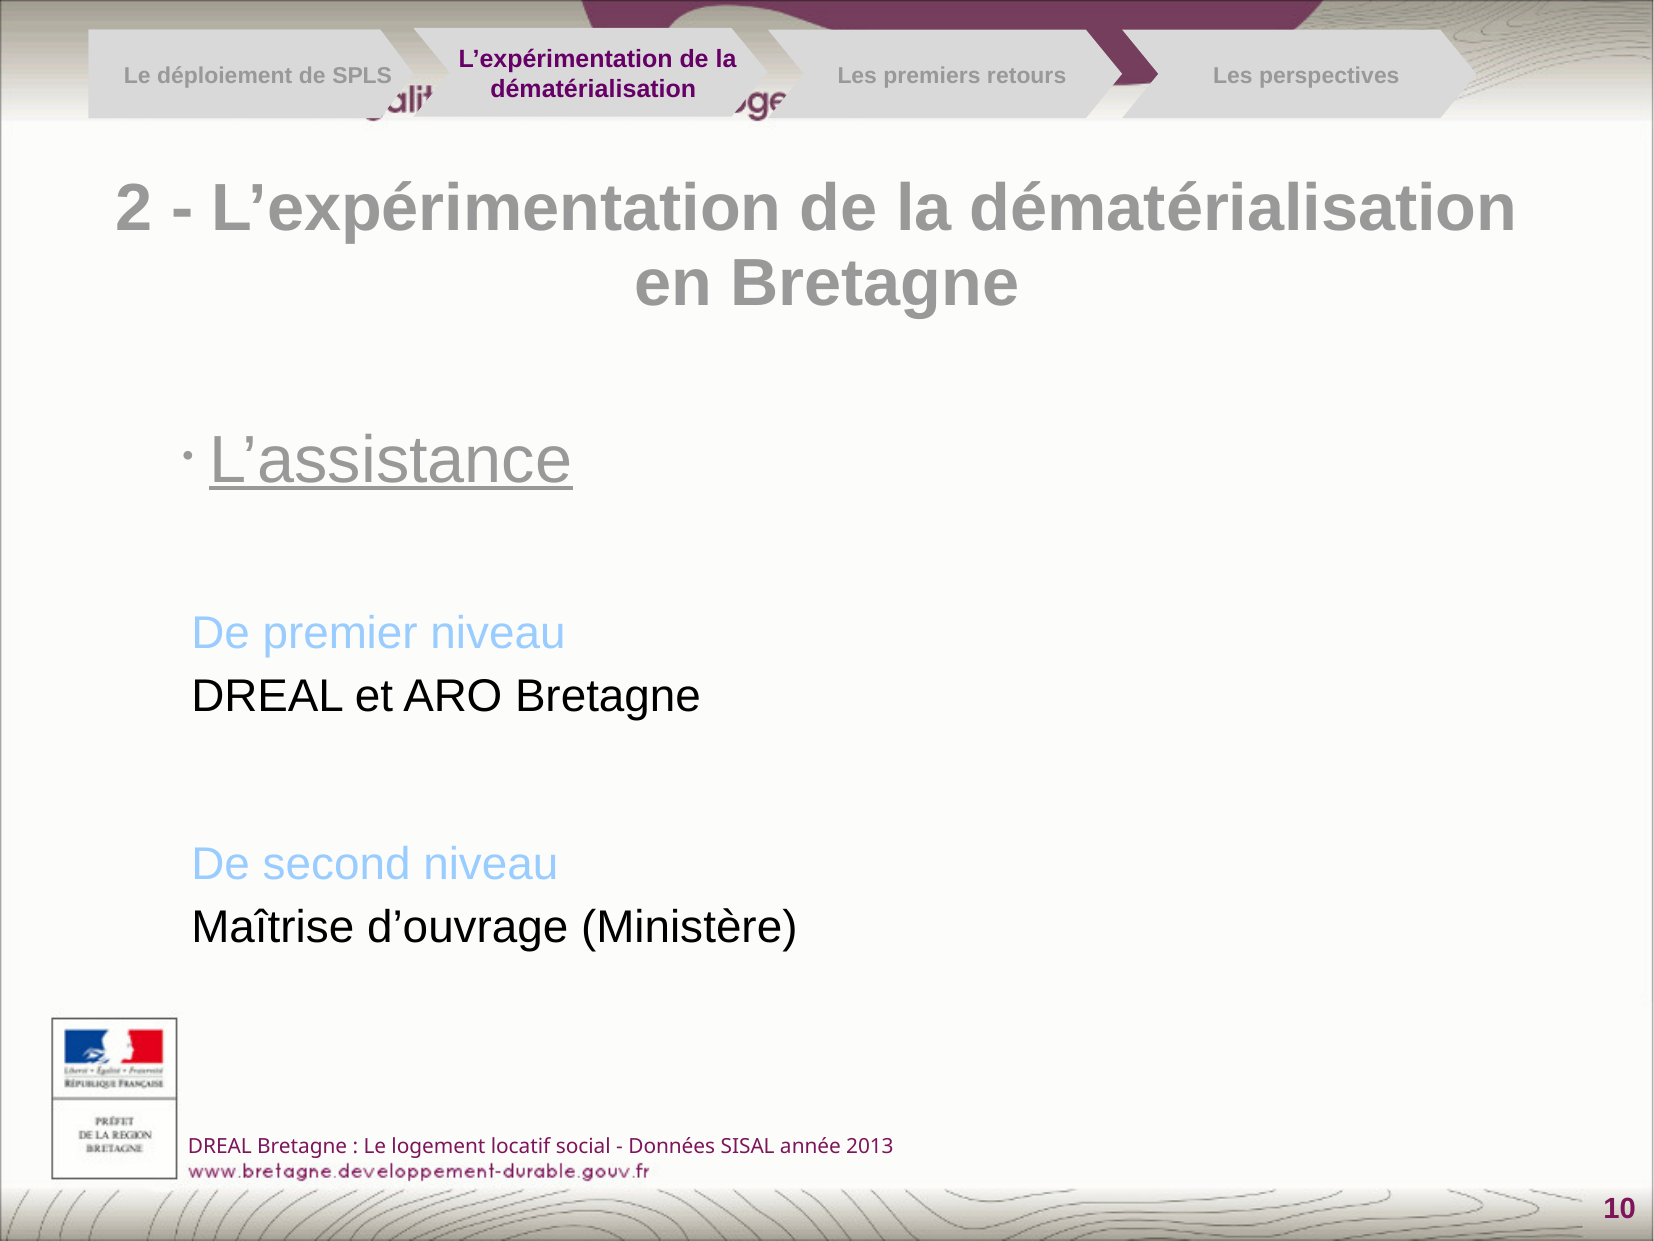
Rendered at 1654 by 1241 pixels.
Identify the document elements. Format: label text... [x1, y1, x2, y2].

text_box Le déploiement de SPLS [88, 29, 414, 119]
text_box L’expérimentation de la dématérialisation [413, 27, 768, 117]
text_box Les perspectives [1122, 29, 1477, 119]
title 2 - L’expérimentation de la dématérialisation en Bretagne [29, 141, 1625, 349]
list L’assistance De premier niveau DREAL et ARO Bretagne De second niveau Maîtrise d’ouvrage (Ministère) [117, 304, 1447, 1063]
text_box Les premiers retours [767, 29, 1123, 119]
picture [0, 0, 1654, 1241]
